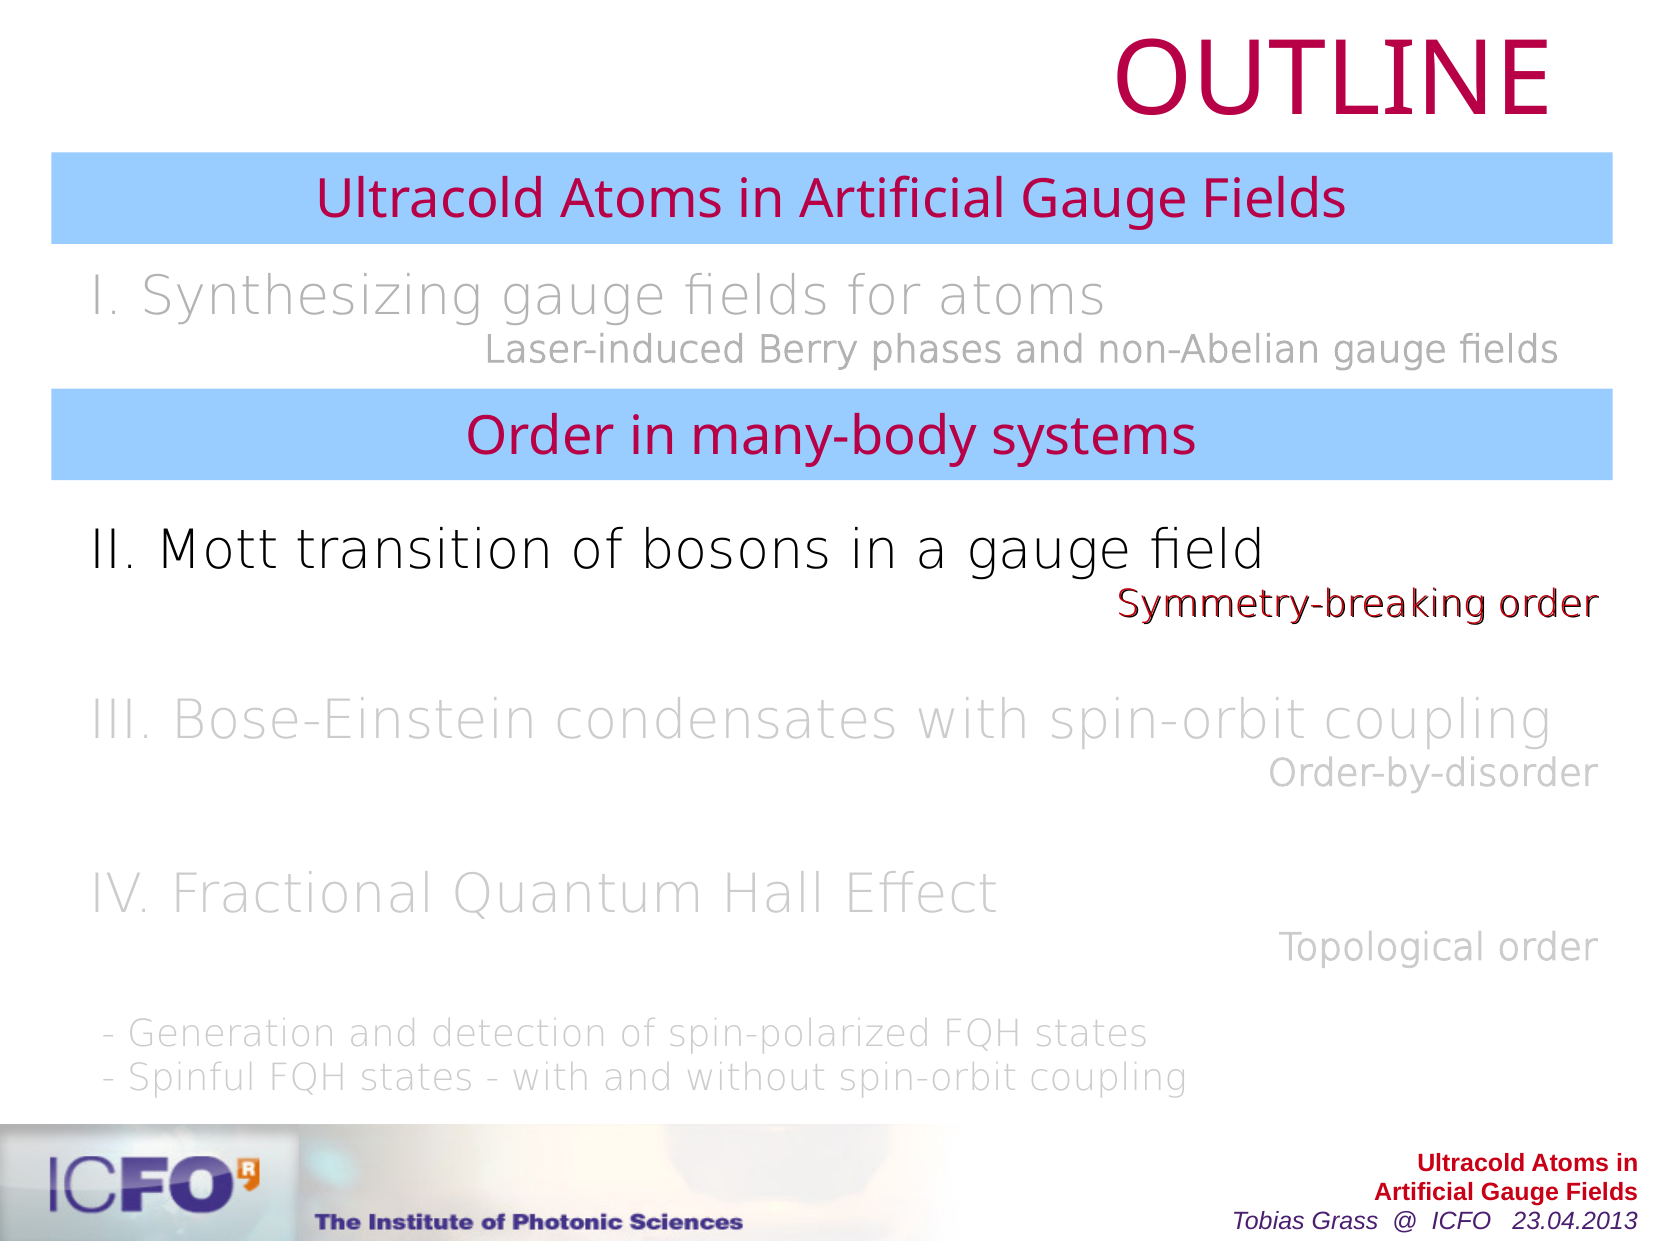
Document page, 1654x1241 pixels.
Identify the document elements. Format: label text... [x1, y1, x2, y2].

text_box II. Mott transition of bosons in a gauge field Symmetry-breaking order III. Bose-Einstein condensates with spin-orbit coupling Order-by-disorder IV. Fractional Quantum Hall Effect Topological order - Generation and detection of spin-polarized FQH states - Spinful FQH states - with and without spin-orbit coupling [75, 510, 1613, 1151]
picture [0, 1124, 712, 1241]
text_box Ultracold Atoms in Artificial Gauge Fields Tobias Grass @ ICFO 23.04.2013 [712, 1138, 1654, 1241]
text_box I. Synthesizing gauge fields for atoms Laser-induced Berry phases and non-Abelian gauge fields [75, 256, 1576, 379]
text_box OUTLINE [984, 0, 1654, 158]
text_box Ultracold Atoms in Artificial Gauge Fields [51, 152, 1613, 244]
text_box Order in many-body systems [51, 388, 1613, 481]
